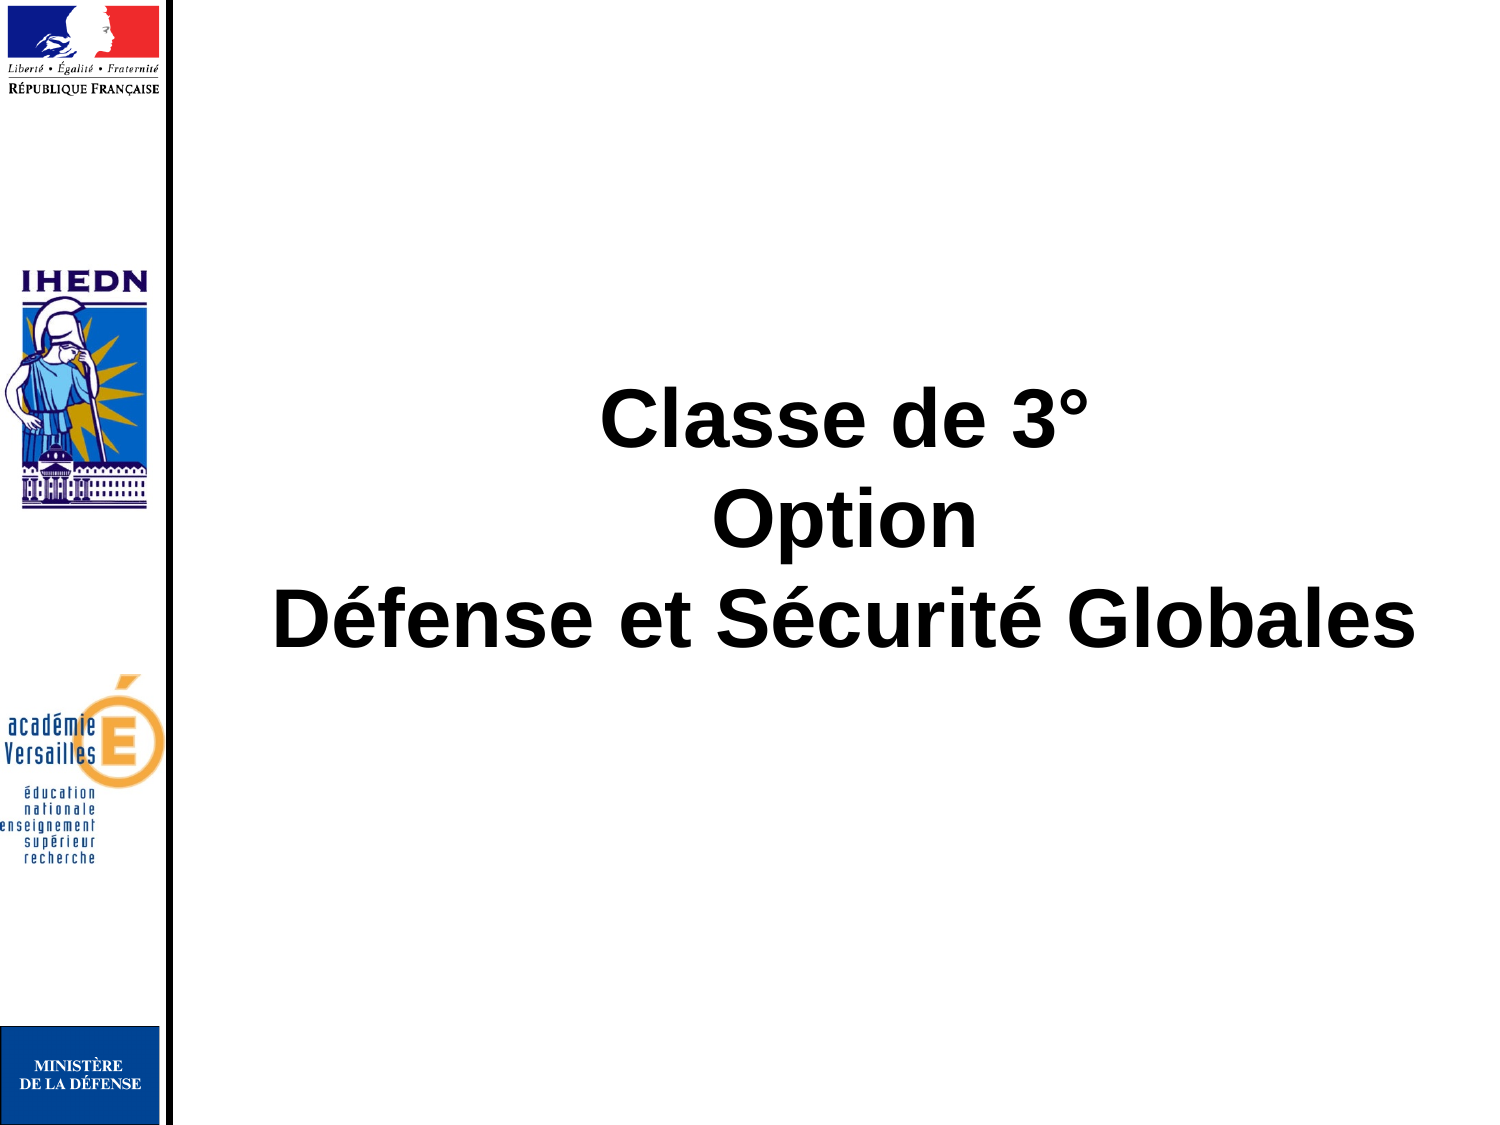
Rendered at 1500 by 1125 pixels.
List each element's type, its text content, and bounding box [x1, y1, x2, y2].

picture [0, 264, 153, 513]
picture [0, 674, 166, 864]
picture [0, 0, 166, 102]
title Classe de 3° Option Défense et Sécurité Globales [230, 326, 1461, 702]
picture [0, 1026, 160, 1125]
